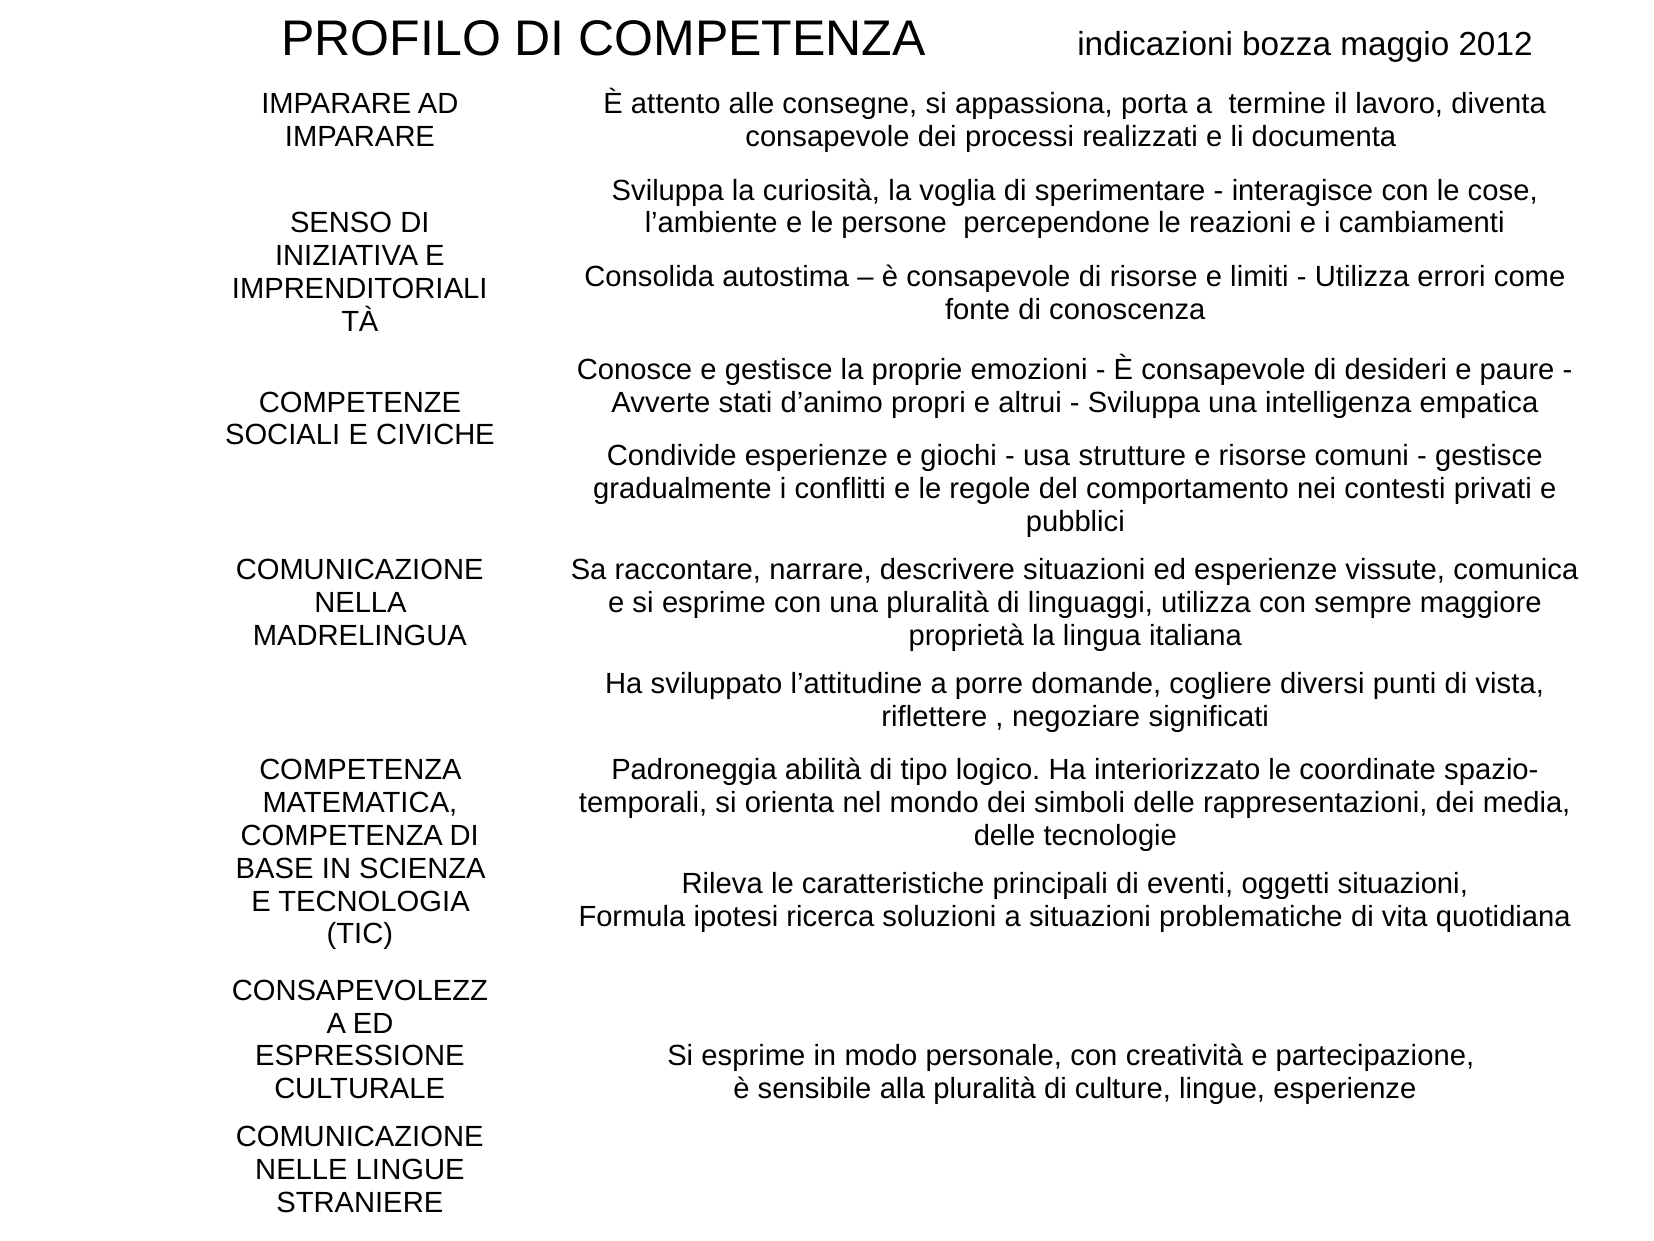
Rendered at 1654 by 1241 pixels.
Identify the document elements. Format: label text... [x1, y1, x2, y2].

table_header PROFILO DI COMPETENZA indicazioni bozza maggio 2012 [174, 3, 1605, 79]
table_cell SENSO DI INIZIATIVA E IMPRENDITORIALITÀ [174, 166, 510, 345]
table_cell IMPARARE AD IMPARARE [174, 79, 510, 166]
table_cell CONSAPEVOLEZZA ED ESPRESSIONE CULTURALE [174, 966, 510, 1113]
table_cell Si esprime in modo personale, con creatività e partecipazione, è sensibile alla pluralità di culture, lingue, esperienze [510, 966, 1605, 1226]
table_cell Condivide esperienze e giochi - usa strutture e risorse comuni - gestisce gradualmente i conflitti e le regole del comportamento nei contesti privati e pubblici [510, 432, 1605, 545]
table_cell Rileva le caratteristiche principali di eventi, oggetti situazioni, Formula ipotesi ricerca soluzioni a situazioni problematiche di vita quotidiana [510, 859, 1605, 966]
table_cell Conosce e gestisce la proprie emozioni - È consapevole di desideri e paure - Avverte stati d’animo propri e altrui - Sviluppa una intelligenza empatica [510, 345, 1605, 432]
table_cell COMUNICAZIONE NELLE LINGUE STRANIERE [174, 1113, 510, 1226]
table_cell COMPETENZE SOCIALI E CIVICHE [174, 345, 510, 545]
table_cell Sviluppa la curiosità, la voglia di sperimentare - interagisce con le cose, l’ambiente e le persone percependone le reazioni e i cambiamenti [510, 166, 1605, 252]
table_cell COMUNICAZIONE NELLA MADRELINGUA [174, 545, 510, 746]
table_cell Sa raccontare, narrare, descrivere situazioni ed esperienze vissute, comunica e si esprime con una pluralità di linguaggi, utilizza con sempre maggiore proprietà la lingua italiana [510, 545, 1605, 659]
table_cell Padroneggia abilità di tipo logico. Ha interiorizzato le coordinate spazio-temporali, si orienta nel mondo dei simboli delle rappresentazioni, dei media, delle tecnologie [510, 746, 1605, 859]
table_cell È attento alle consegne, si appassiona, porta a termine il lavoro, diventa consapevole dei processi realizzati e li documenta [510, 79, 1605, 166]
table_cell Ha sviluppato l’attitudine a porre domande, cogliere diversi punti di vista, riflettere , negoziare significati [510, 659, 1605, 746]
table_cell Consolida autostima – è consapevole di risorse e limiti - Utilizza errori come fonte di conoscenza [510, 252, 1605, 345]
table_cell COMPETENZA MATEMATICA, COMPETENZA DI BASE IN SCIENZA E TECNOLOGIA (TIC) [174, 746, 510, 966]
